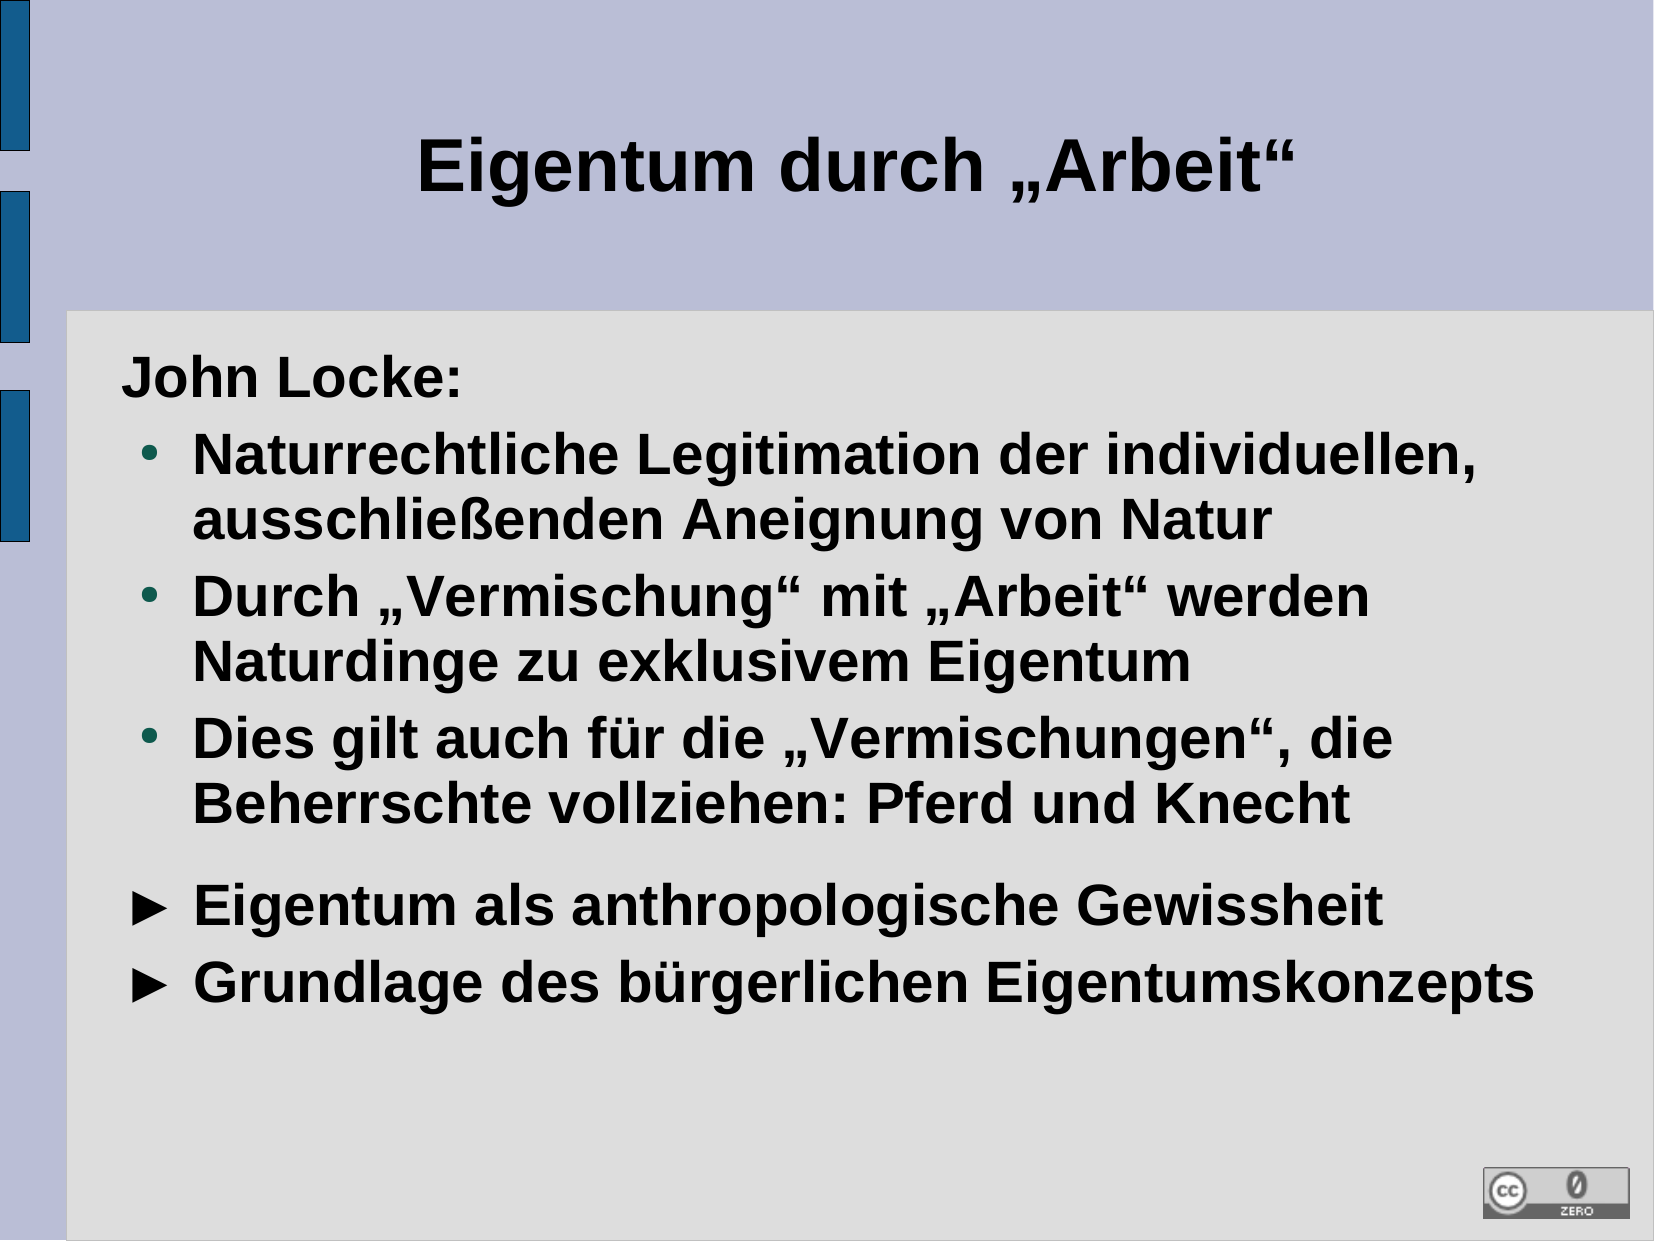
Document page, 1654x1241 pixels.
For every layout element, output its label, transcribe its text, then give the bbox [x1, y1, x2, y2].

picture [1483, 1167, 1630, 1219]
title Eigentum durch „Arbeit“ [121, 61, 1595, 269]
list John Locke: Naturrechtliche Legitimation der individuellen, ausschließenden Aneignung von Natur Durch „Vermischung“ mit „Arbeit“ werden Naturdinge zu exklusivem Eigentum Dies gilt auch für die „Vermischungen“, die Beherrschte vollziehen: Pferd und Knecht ► Eigentum als anthropologische Gewissheit ► Grundlage des bürgerlichen Eigentumskonzepts [121, 344, 1625, 1112]
